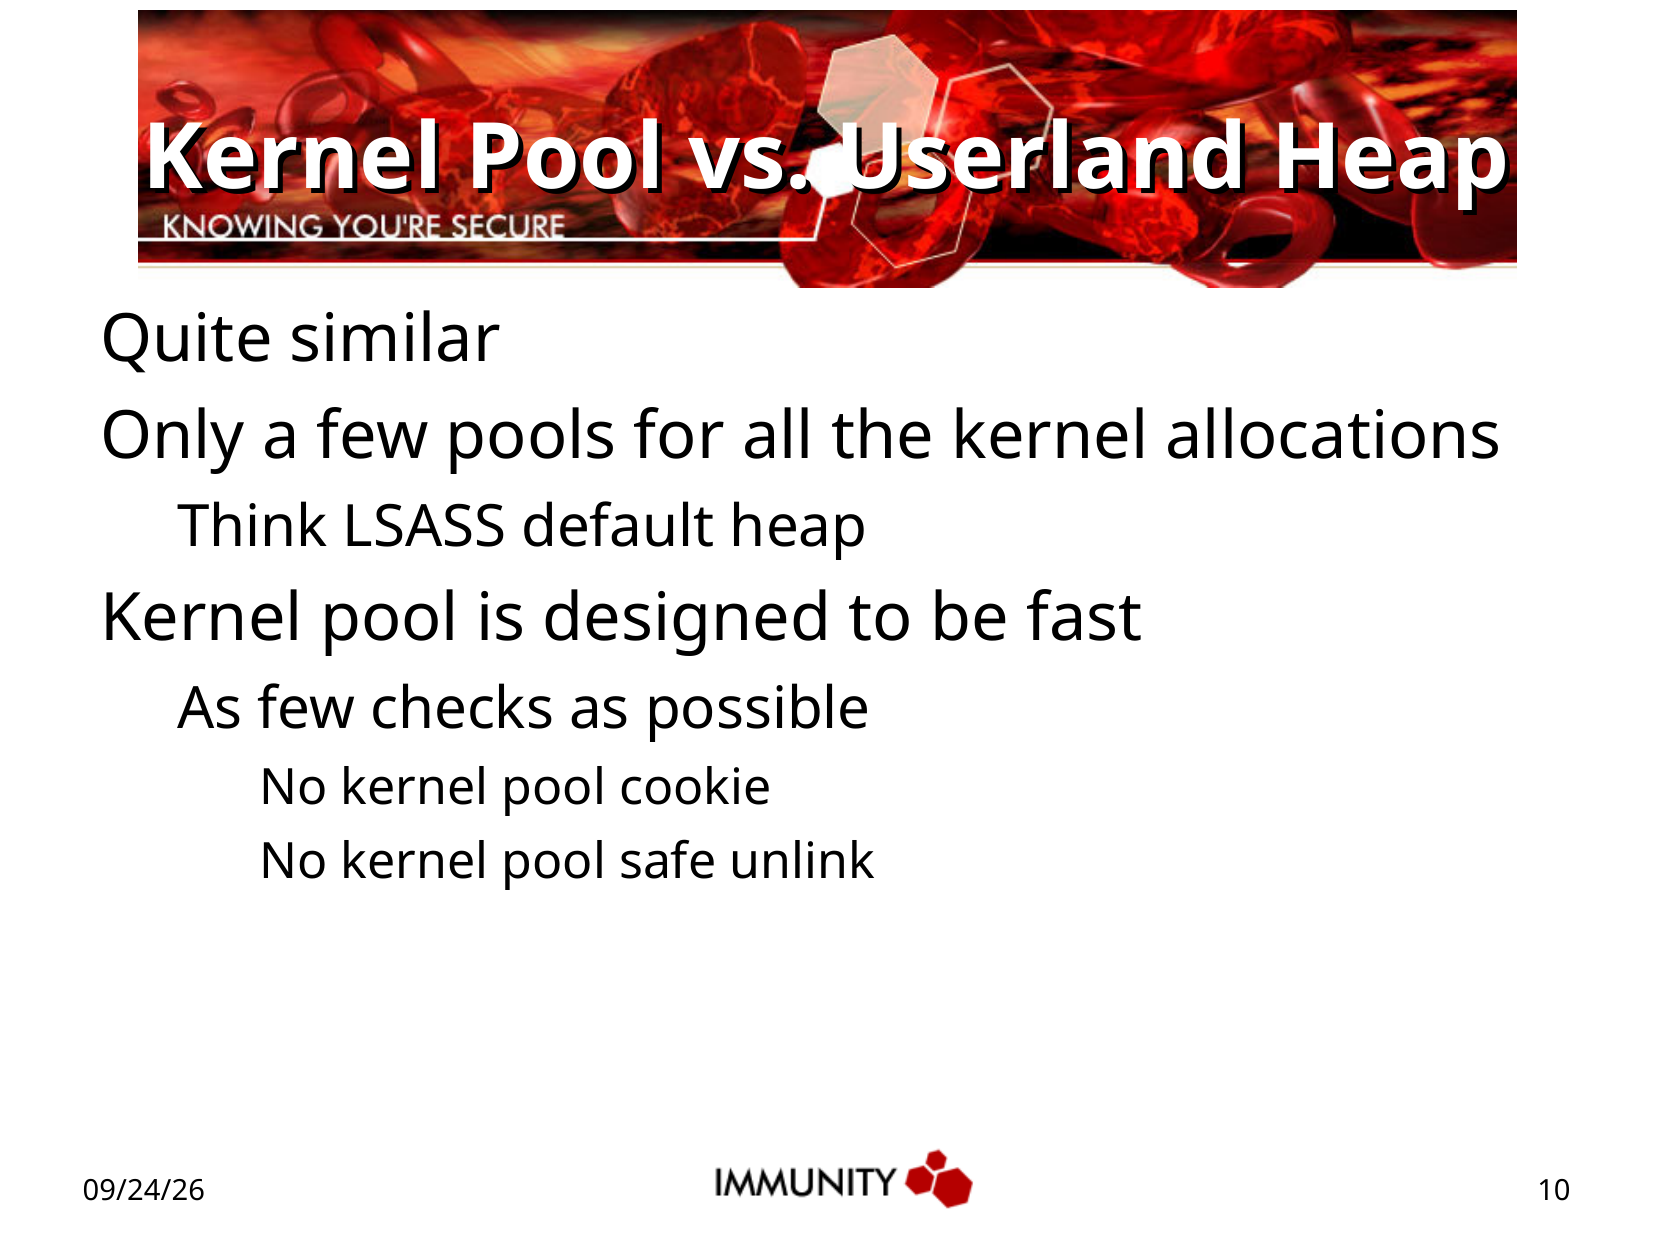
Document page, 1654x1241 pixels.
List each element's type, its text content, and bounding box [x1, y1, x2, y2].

picture [694, 1130, 984, 1235]
picture [138, 10, 1517, 49]
picture [138, 257, 1517, 288]
title Kernel Pool vs. Userland Heap [82, 49, 1571, 257]
list Quite similar Only a few pools for all the kernel allocations Think LSASS default heap Kernel pool is designed to be fast As few checks as possible No kernel pool cookie No kernel pool safe unlink [82, 290, 1571, 1094]
